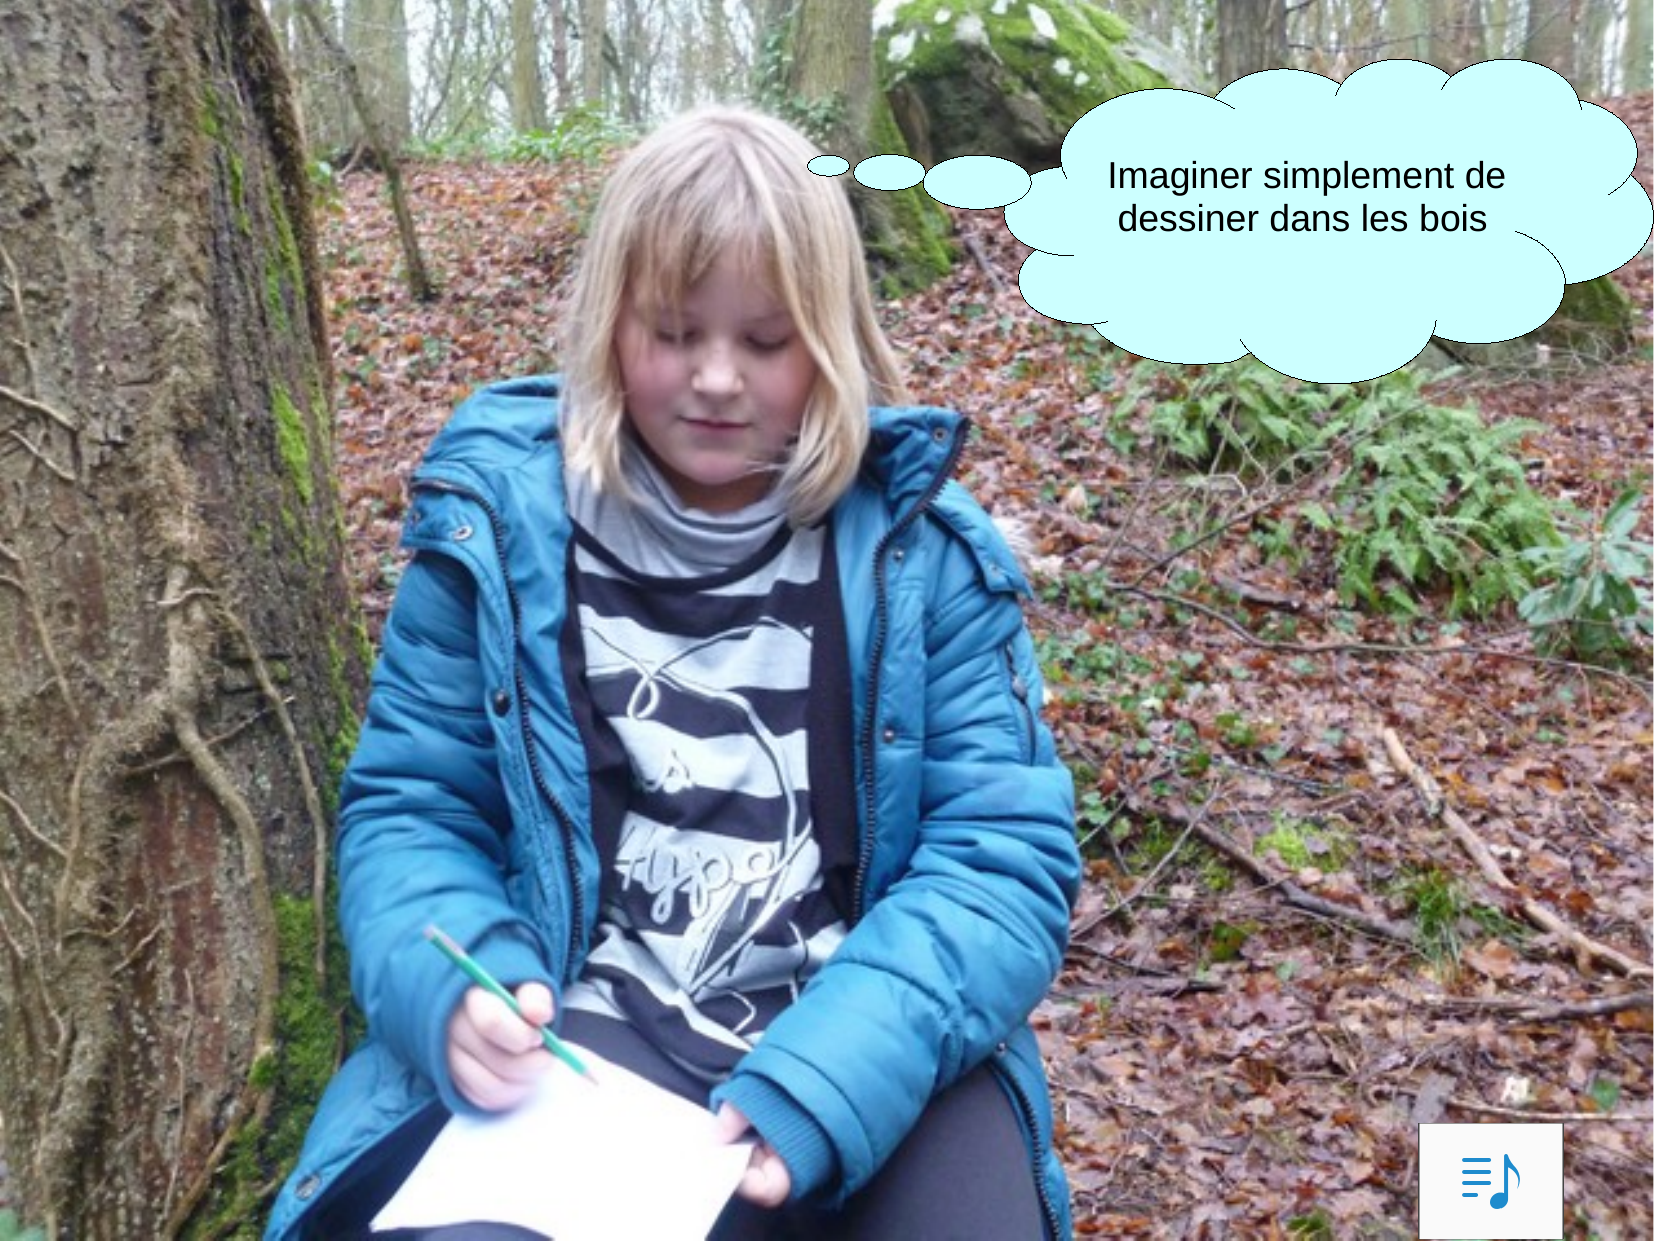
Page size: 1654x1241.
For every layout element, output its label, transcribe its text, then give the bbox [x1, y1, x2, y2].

text_box Imaginer simplement de dessiner dans les bois [1092, 147, 1522, 247]
text_box [1417, 1122, 1565, 1241]
picture [0, 0, 1654, 1241]
text_box [853, 59, 1654, 384]
text_box [807, 155, 850, 177]
